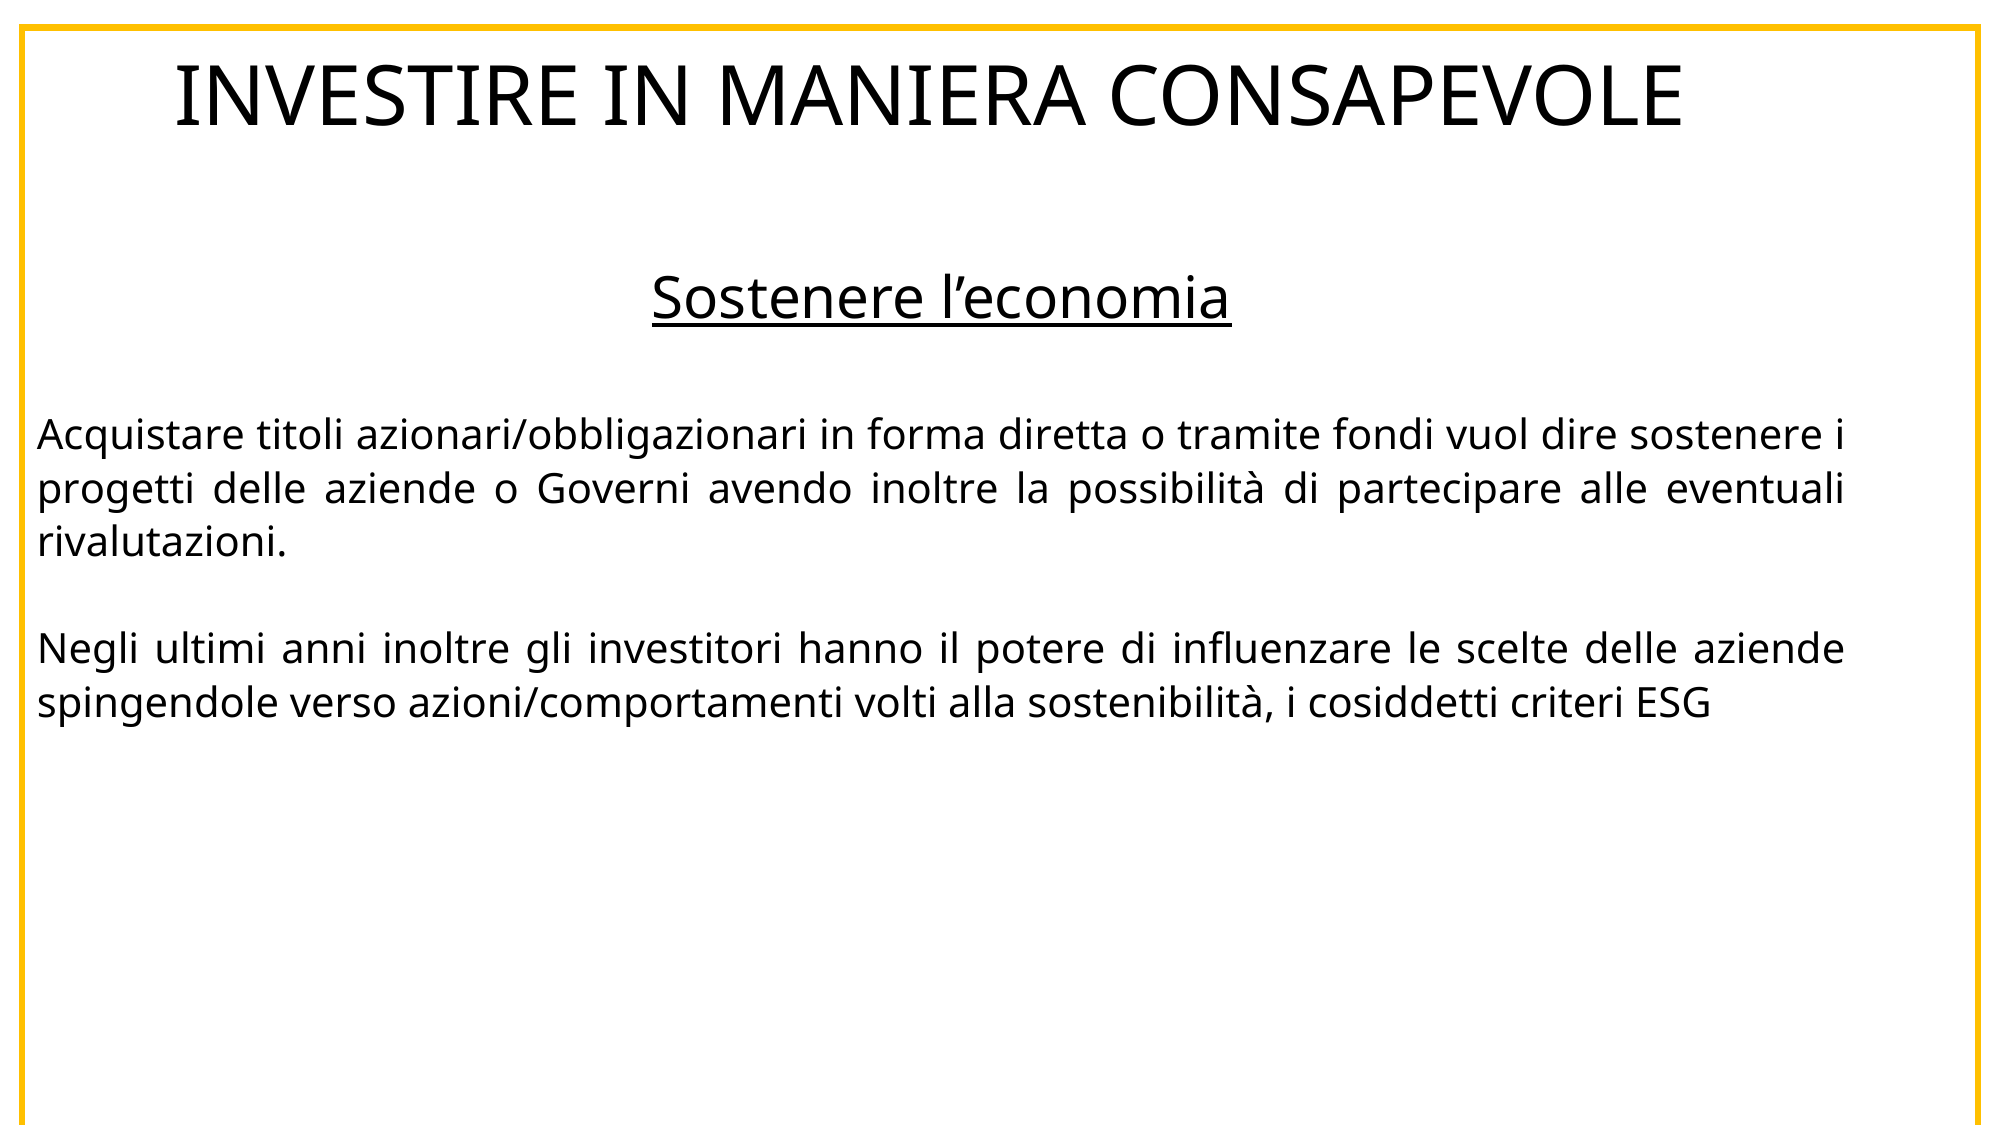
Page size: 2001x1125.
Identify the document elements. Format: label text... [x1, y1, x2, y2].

text_box INVESTIRE IN MANIERA CONSAPEVOLE Sostenere l’economia Acquistare titoli azionari/obbligazionari in forma diretta o tramite fondi vuol dire sostenere i progetti delle aziende o Governi avendo inoltre la possibilità di partecipare alle eventuali rivalutazioni. Negli ultimi anni inoltre gli investitori hanno il potere di influenzare le scelte delle aziende spingendole verso azioni/comportamenti volti alla sostenibilità, i cosiddetti criteri ESG [21, 27, 1978, 1102]
